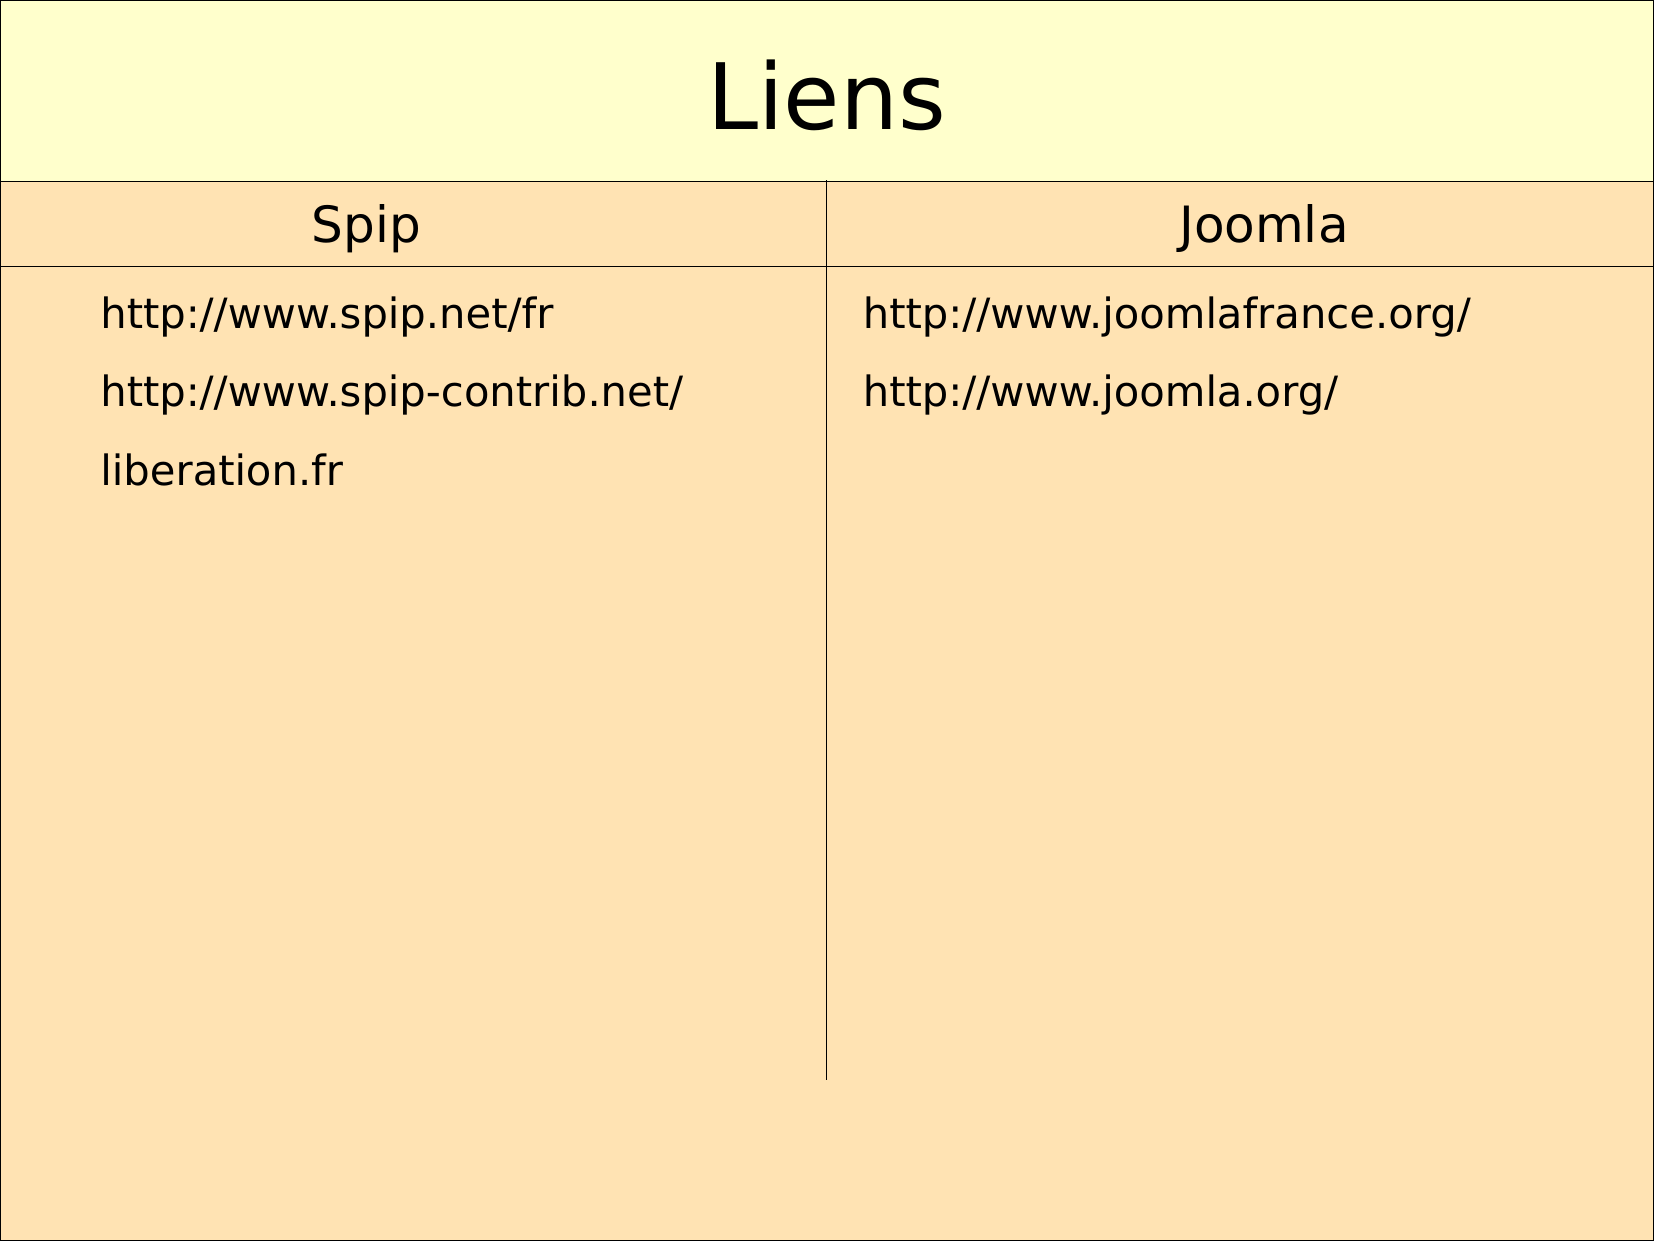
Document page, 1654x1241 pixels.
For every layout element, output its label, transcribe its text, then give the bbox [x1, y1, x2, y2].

list http://www.joomlafrance.org/ http://www.joomla.org/ [845, 290, 1572, 495]
title Liens [82, 37, 1571, 158]
list http://www.spip.net/fr http://www.spip-contrib.net/ liberation.fr [82, 290, 809, 1109]
